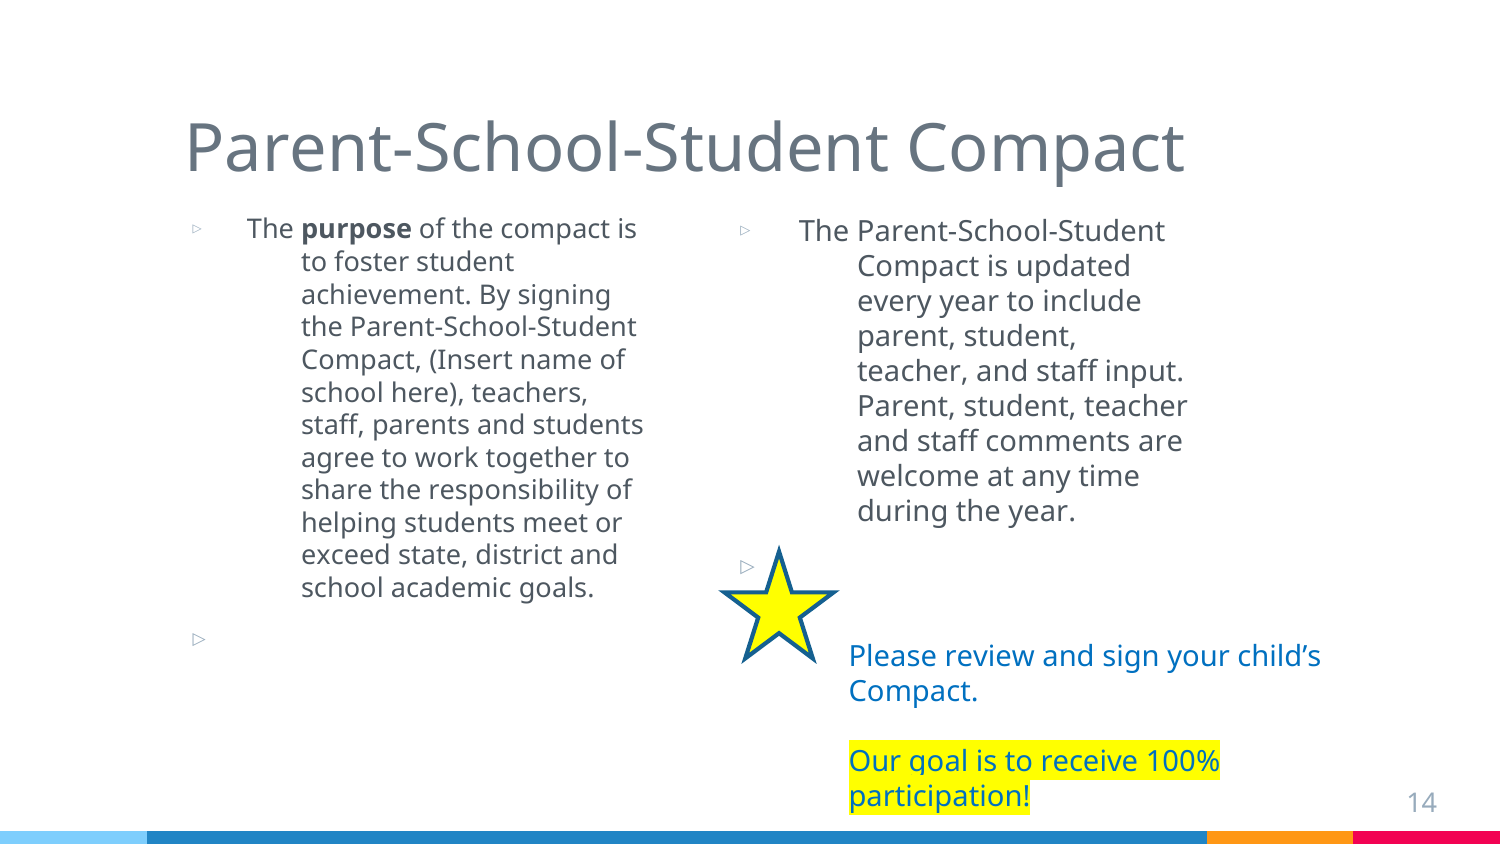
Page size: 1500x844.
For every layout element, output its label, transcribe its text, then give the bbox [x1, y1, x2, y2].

list The purpose of the compact is to foster student achievement. By signing the Parent-School-Student Compact, (Insert name of school here), teachers, staff, parents and students agree to work together to share the responsibility of helping students meet or exceed state, district and school academic goals. [146, 196, 662, 631]
list The Parent-School-Student Compact is updated every year to include parent, student, teacher, and staff input. Parent, student, teacher and staff comments are welcome at any time during the year. [692, 196, 1207, 581]
text_box [1391, 770, 1482, 822]
title Parent-School-Student Compact [169, 58, 1265, 200]
text_box Please review and sign your child’s Compact. Our goal is to receive 100% participation! [833, 630, 1385, 822]
text_box [724, 551, 834, 659]
